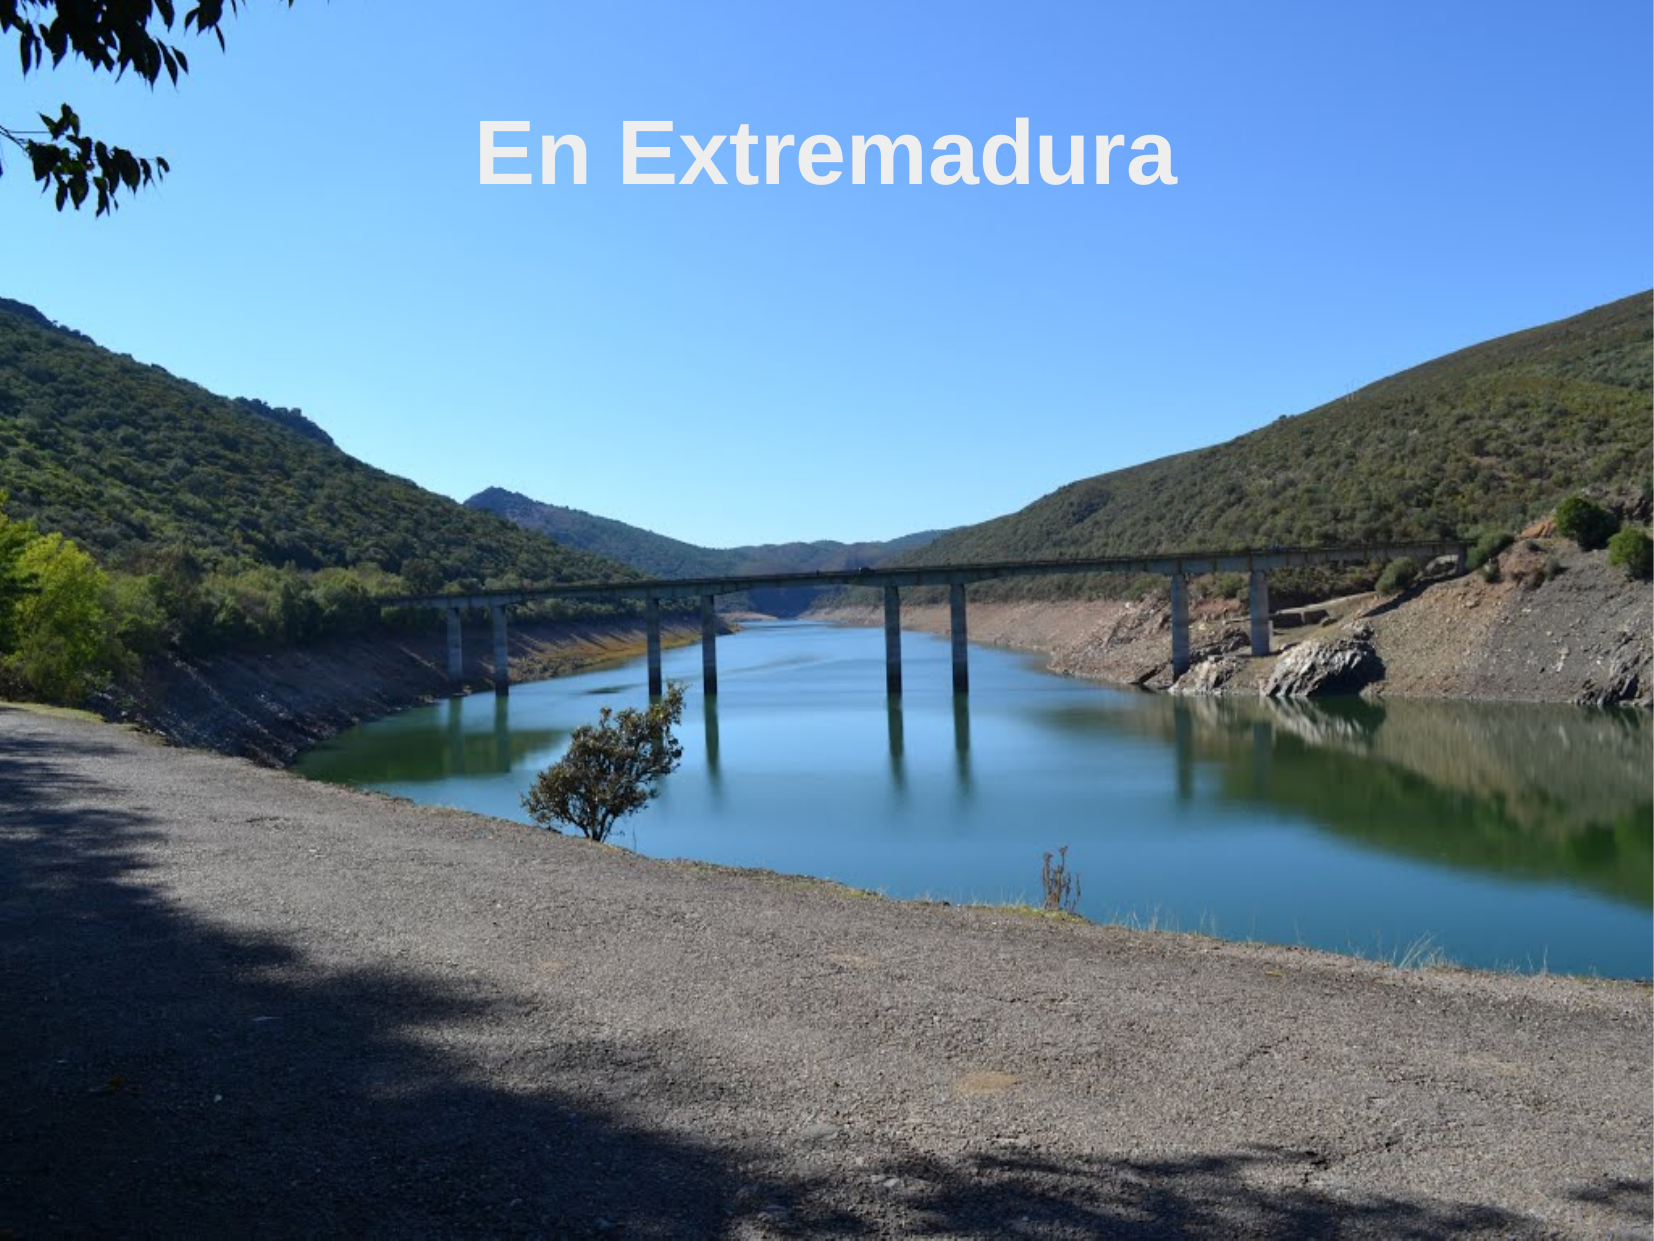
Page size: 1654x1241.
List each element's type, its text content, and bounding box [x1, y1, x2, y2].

picture [0, 0, 1654, 1241]
title En Extremadura [82, 49, 1571, 257]
